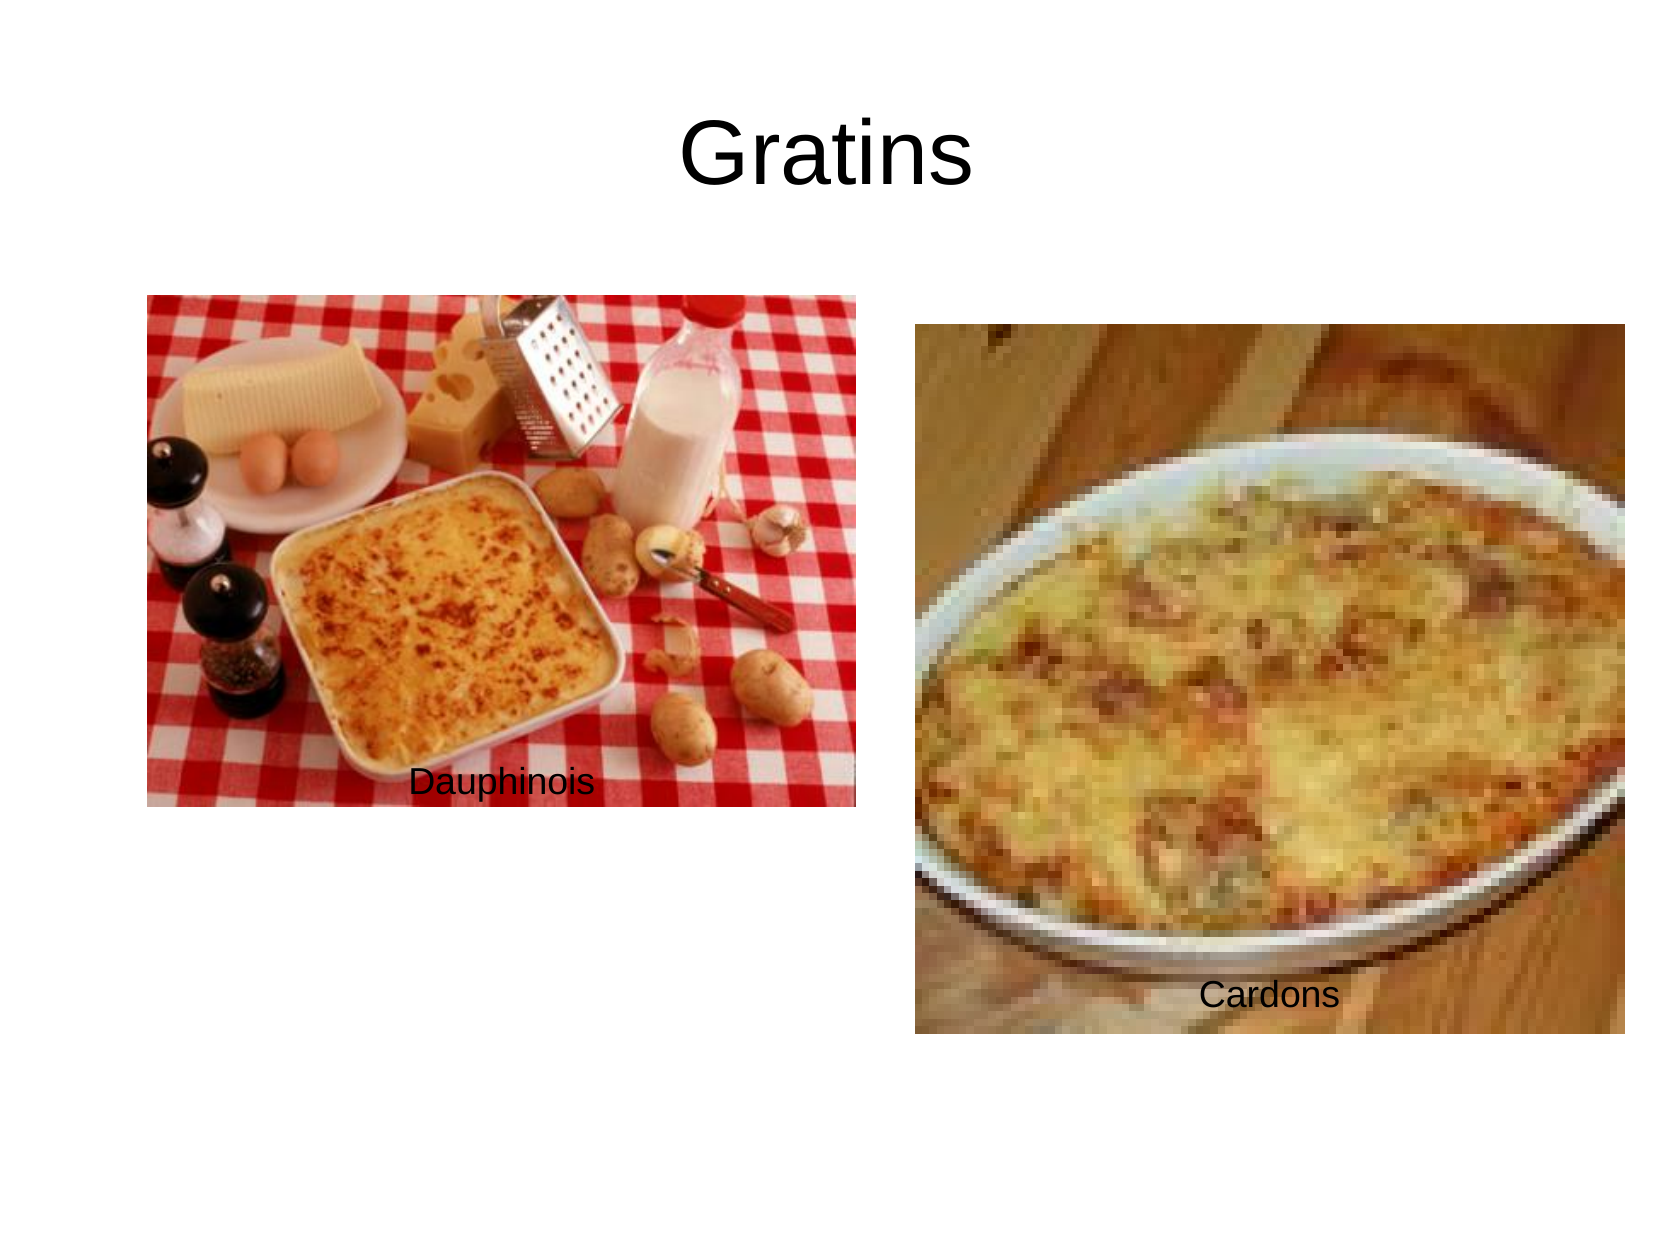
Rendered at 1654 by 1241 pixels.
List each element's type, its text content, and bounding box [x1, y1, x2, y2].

picture [147, 295, 856, 807]
picture [915, 324, 1625, 1034]
title Gratins [82, 56, 1571, 250]
